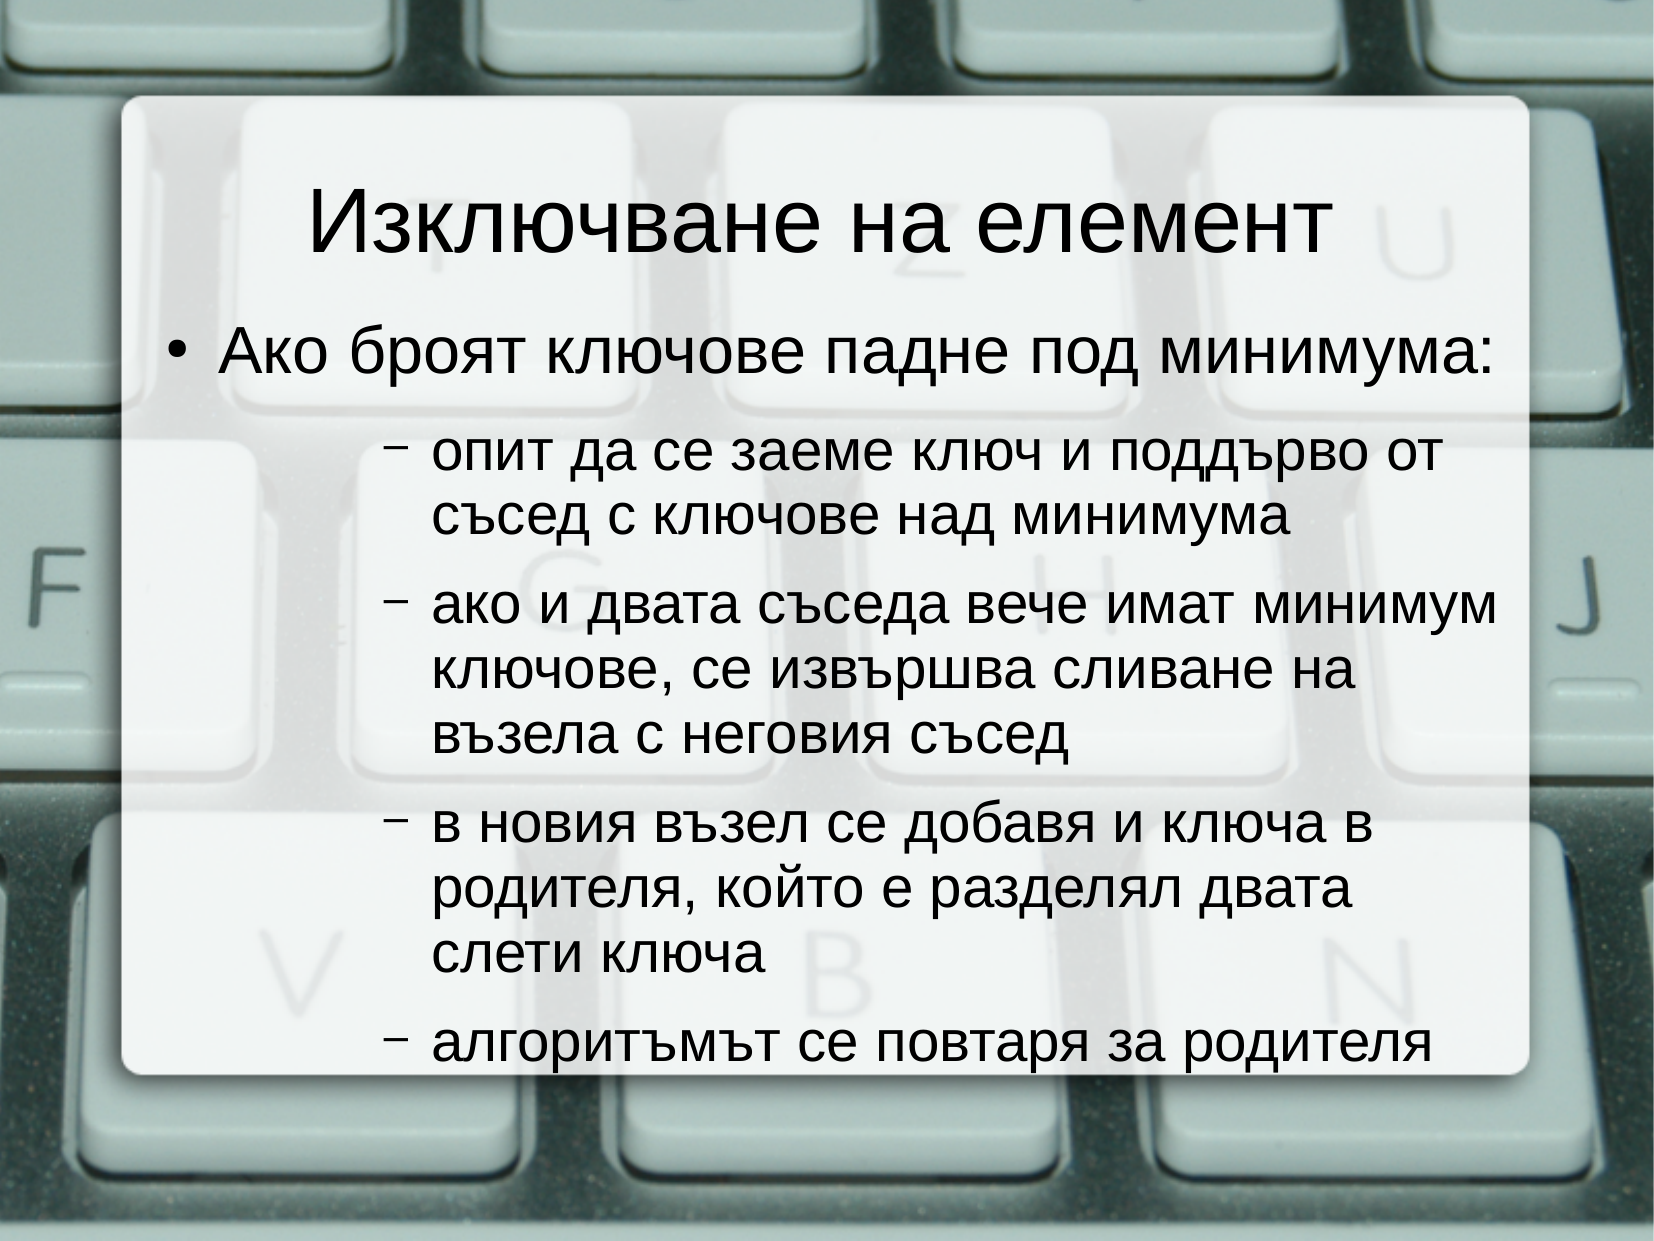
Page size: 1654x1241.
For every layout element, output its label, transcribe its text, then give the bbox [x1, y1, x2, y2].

title Изключване на елемент [135, 117, 1506, 325]
picture [0, 0, 1654, 1241]
list Ако броят ключове падне под минимума: опит да се заеме ключ и поддърво от съсед с ключове над минимума ако и двата съседа вече имат минимум ключове, се извършва сливане на възела с неговия съсед в новия възел се добавя и ключа в родителя, който е разделял двата слети ключа алгоритъмът се повтаря за родителя [147, 312, 1506, 1076]
